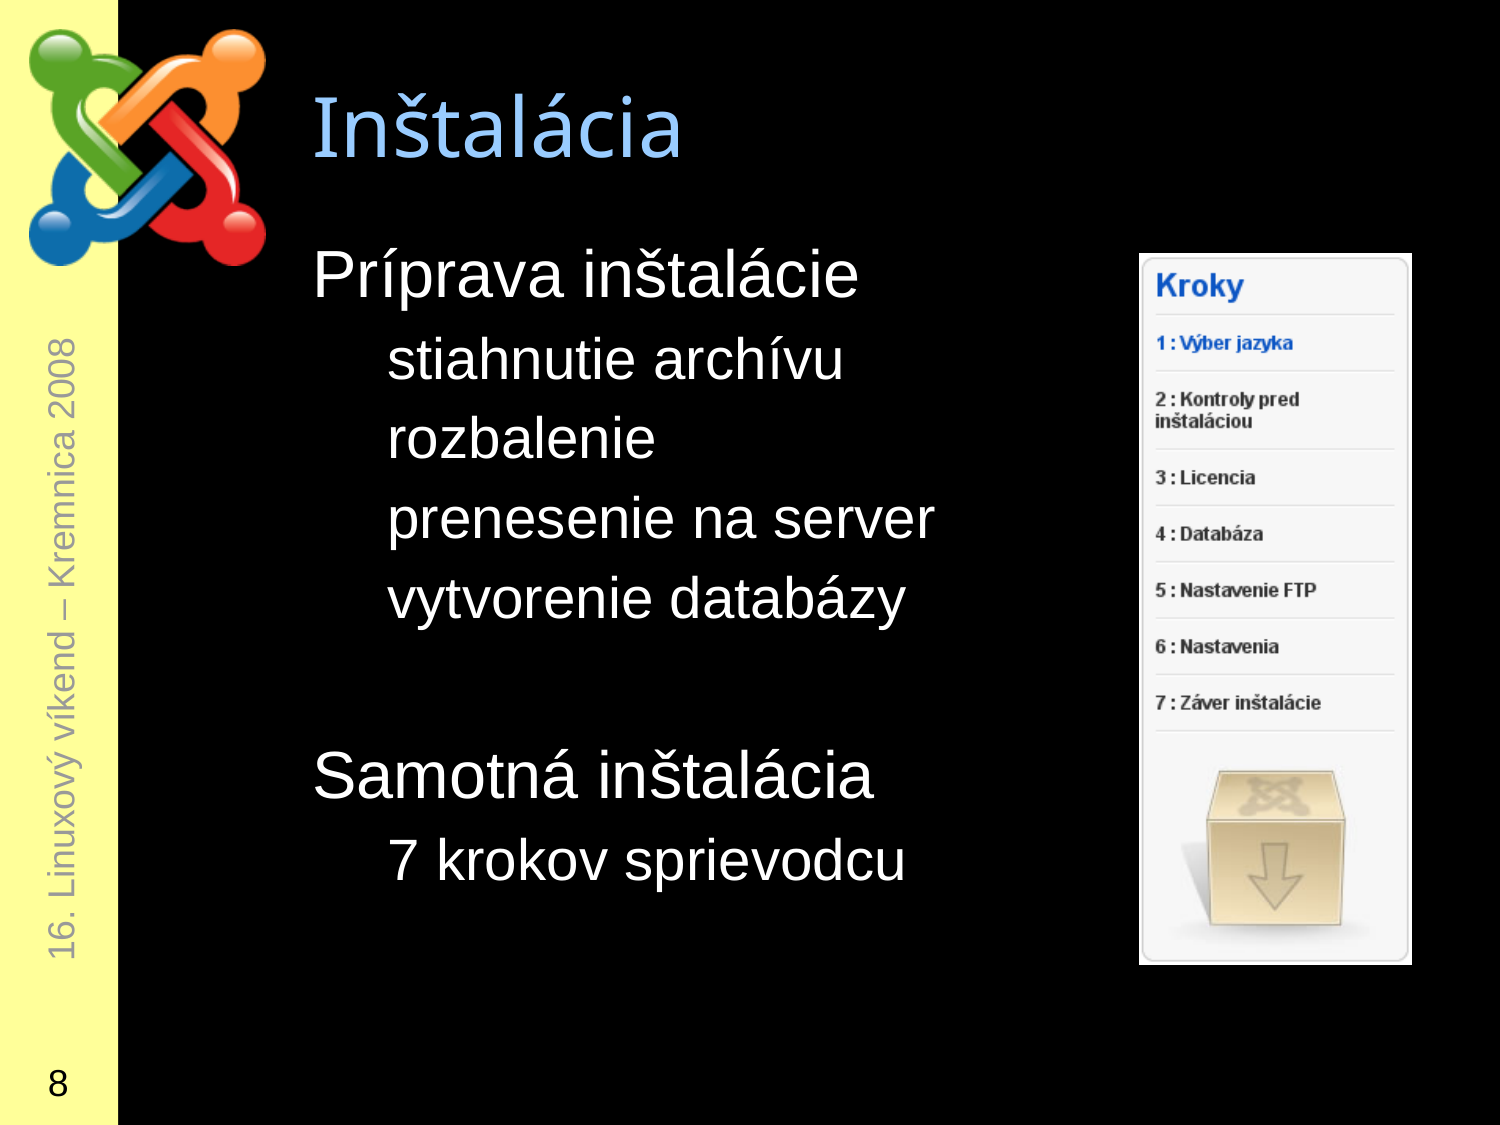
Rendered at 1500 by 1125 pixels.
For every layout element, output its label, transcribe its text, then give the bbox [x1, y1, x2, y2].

picture [1139, 253, 1412, 965]
title Inštalácia [312, 24, 1450, 226]
picture [29, 29, 266, 266]
list Príprava inštalácie stiahnutie archívu rozbalenie prenesenie na server vytvorenie databázy Samotná inštalácia 7 krokov sprievodcu [312, 237, 1450, 986]
